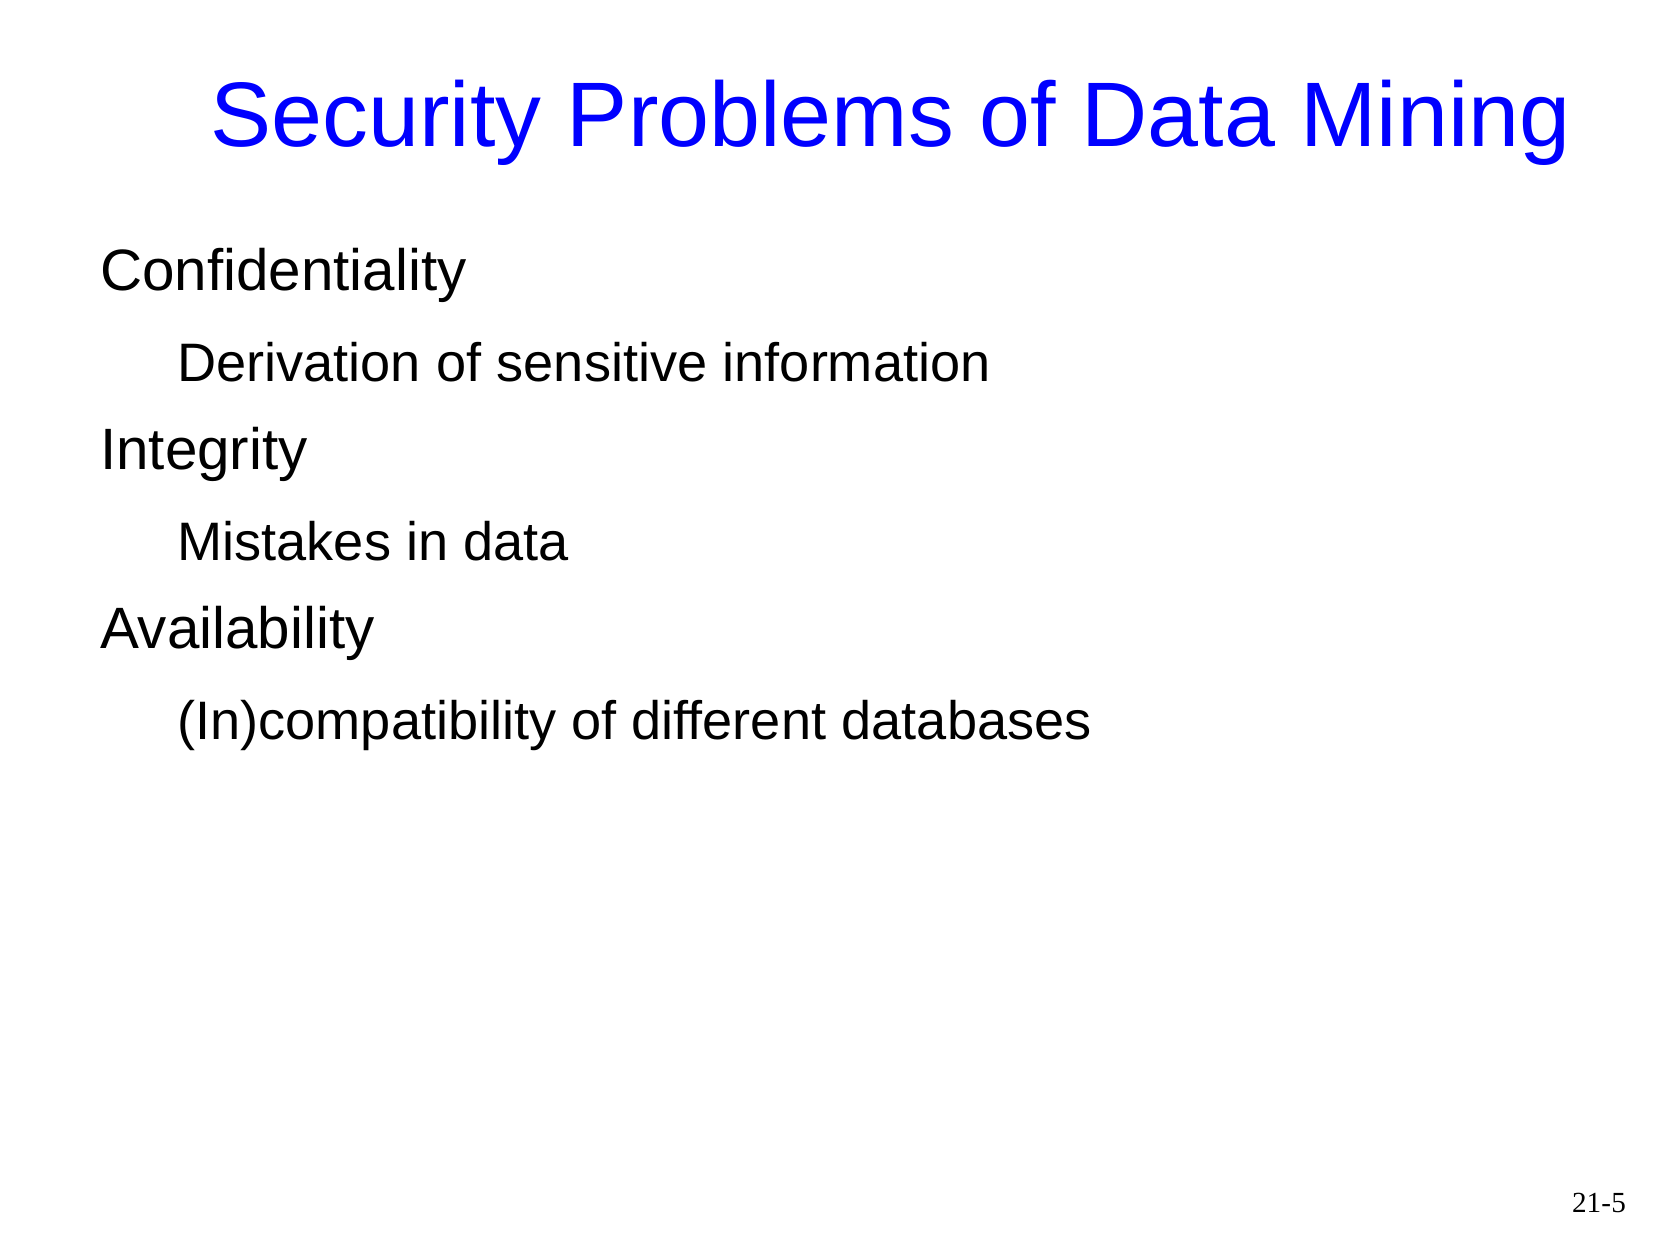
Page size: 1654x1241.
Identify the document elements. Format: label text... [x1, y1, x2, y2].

title Security Problems of Data Mining [84, 11, 1573, 218]
list Confidentiality Derivation of sensitive information Integrity Mistakes in data Availability (In)compatibility of different databases [82, 237, 1571, 1170]
